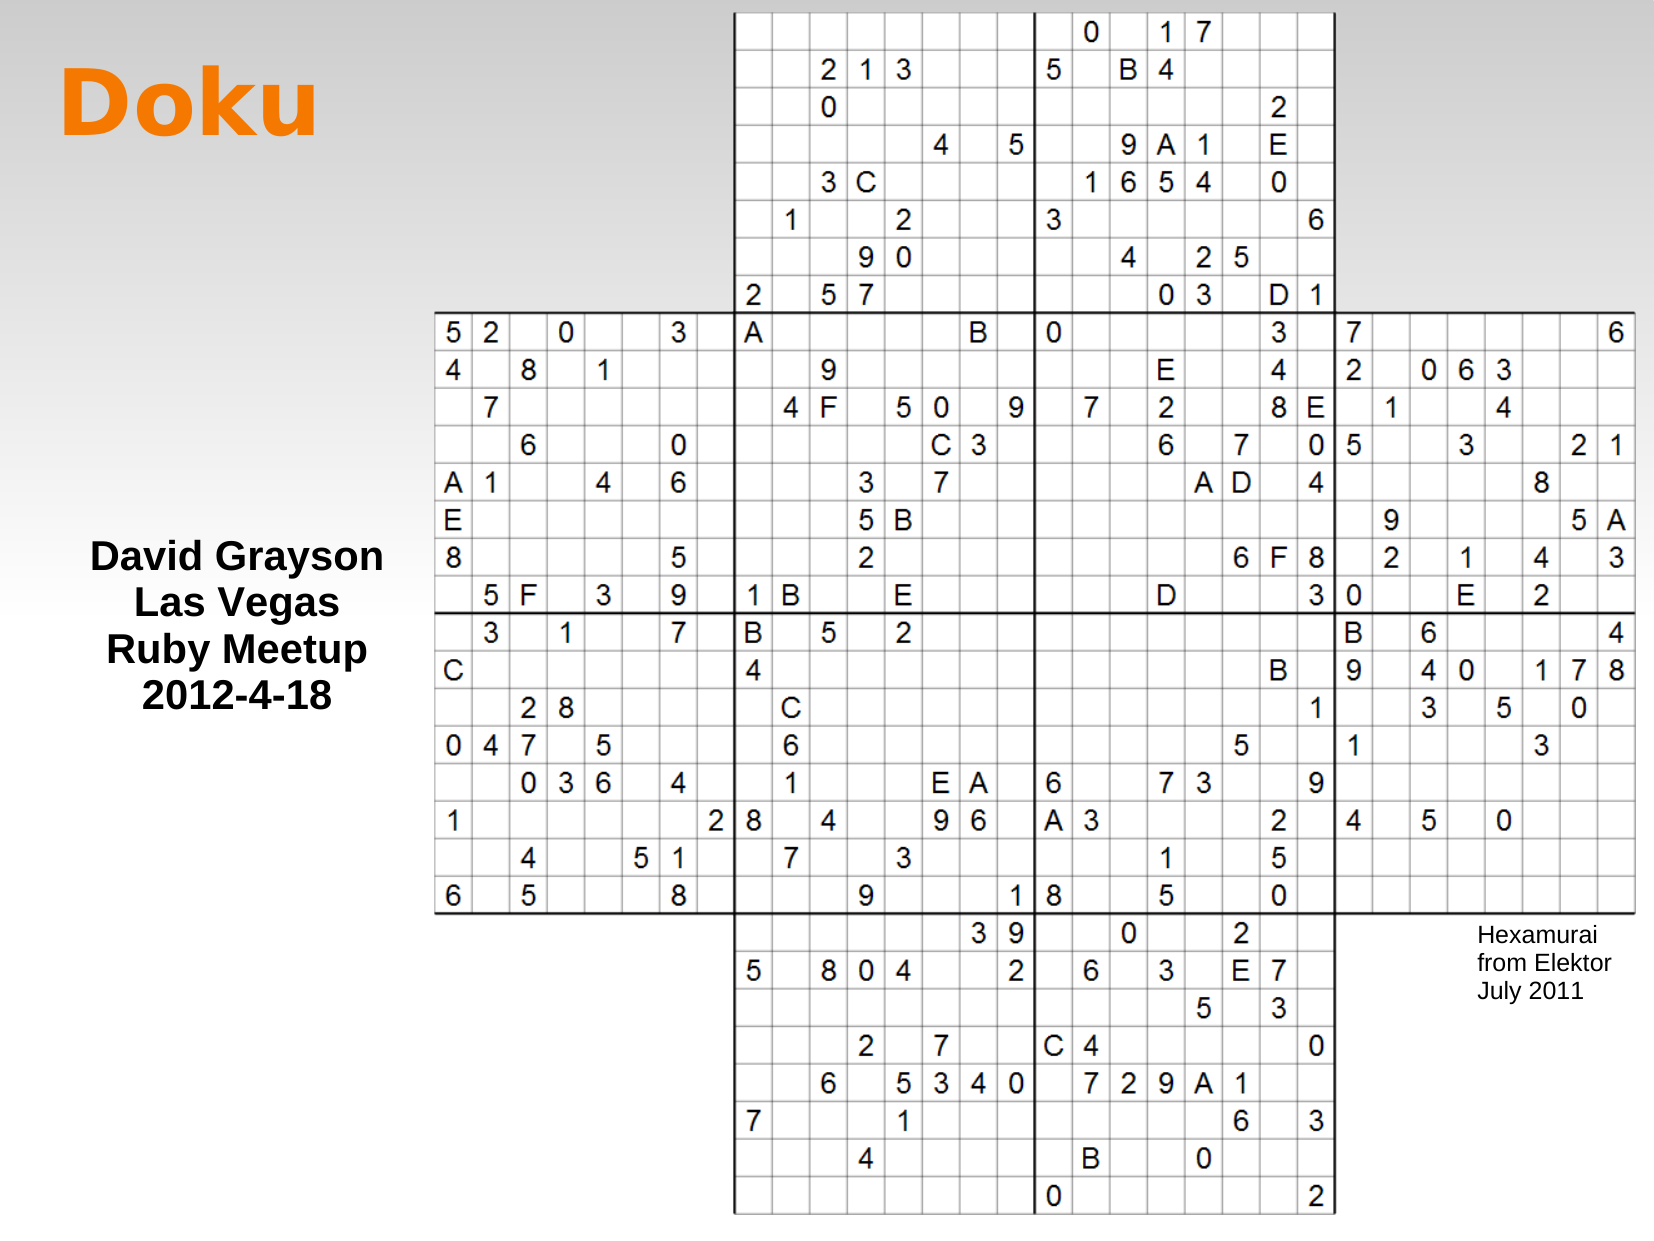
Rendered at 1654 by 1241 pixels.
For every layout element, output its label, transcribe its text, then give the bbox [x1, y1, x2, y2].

picture [433, 11, 1636, 1215]
title Doku [4, 0, 376, 208]
text_box David Grayson Las Vegas Ruby Meetup 2012-4-18 [75, 525, 400, 726]
text_box Hexamurai from Elektor July 2011 [1462, 913, 1628, 1013]
